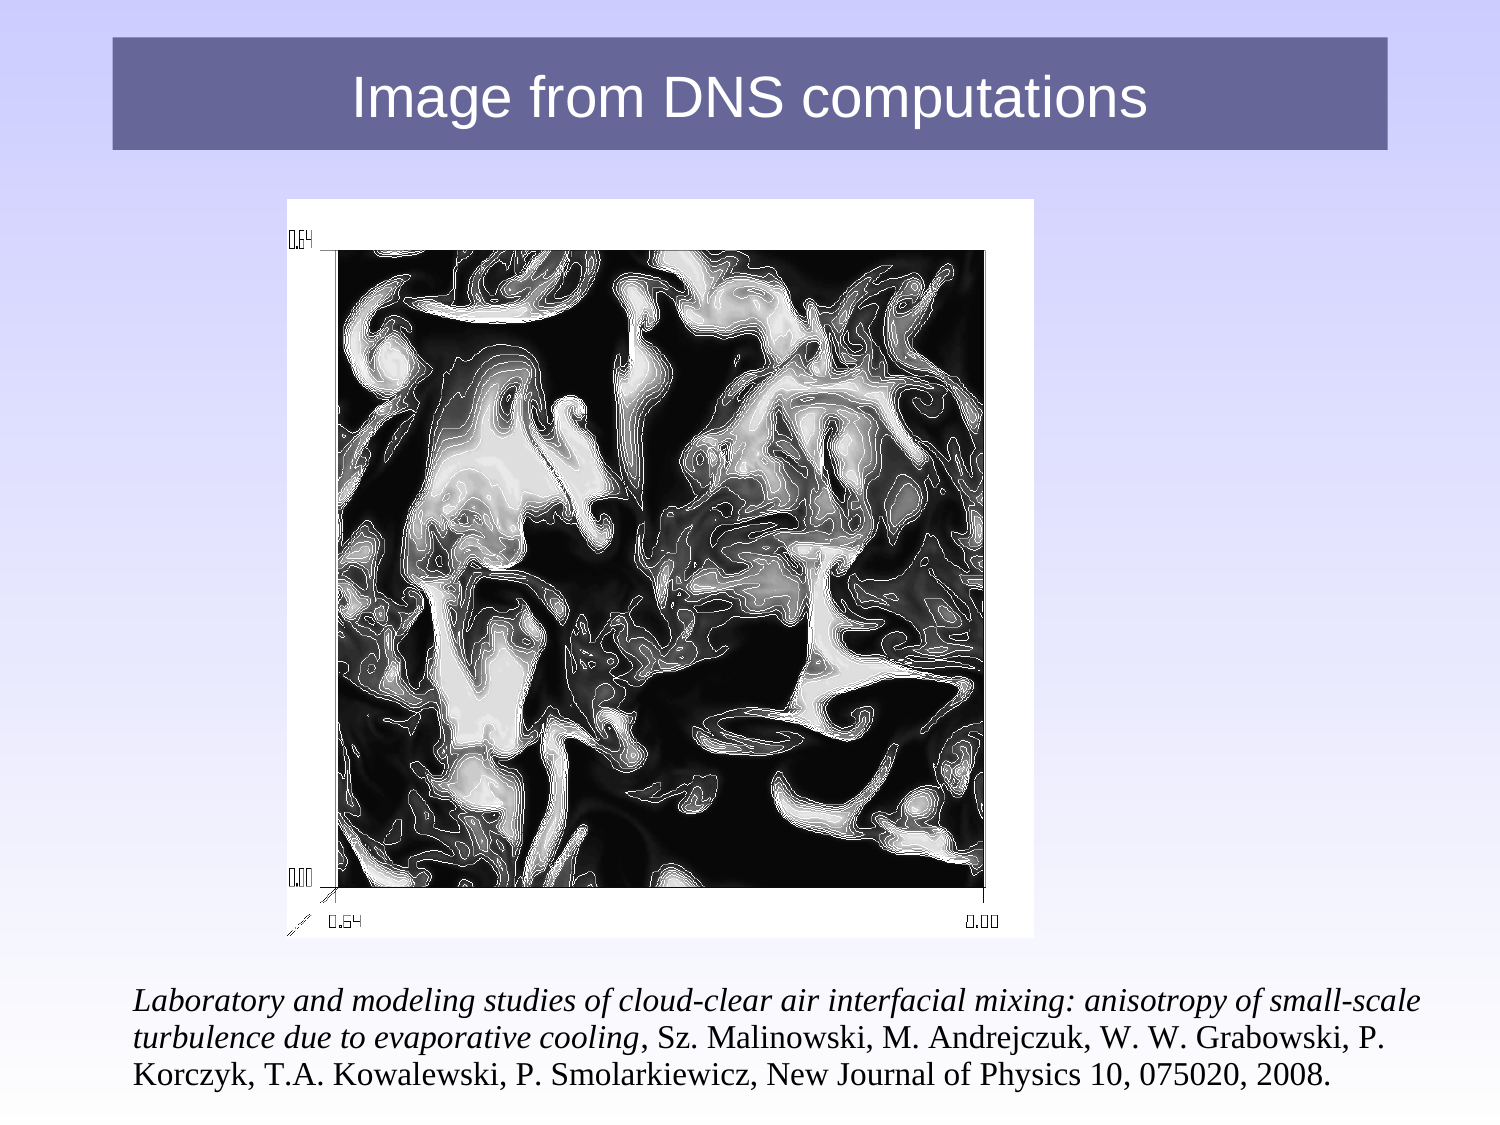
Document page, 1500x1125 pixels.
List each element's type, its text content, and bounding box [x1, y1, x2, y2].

text_box Laboratory and modeling studies of cloud-clear air interfacial mixing: anisotropy of small-scale turbulence due to evaporative cooling, Sz. Malinowski, M. Andrejczuk, W. W. Grabowski, P. Korczyk, T.A. Kowalewski, P. Smolarkiewicz, New Journal of Physics 10, 075020, 2008. [118, 974, 1447, 1101]
text_box Image from DNS computations [112, 37, 1388, 150]
picture [287, 199, 1034, 938]
